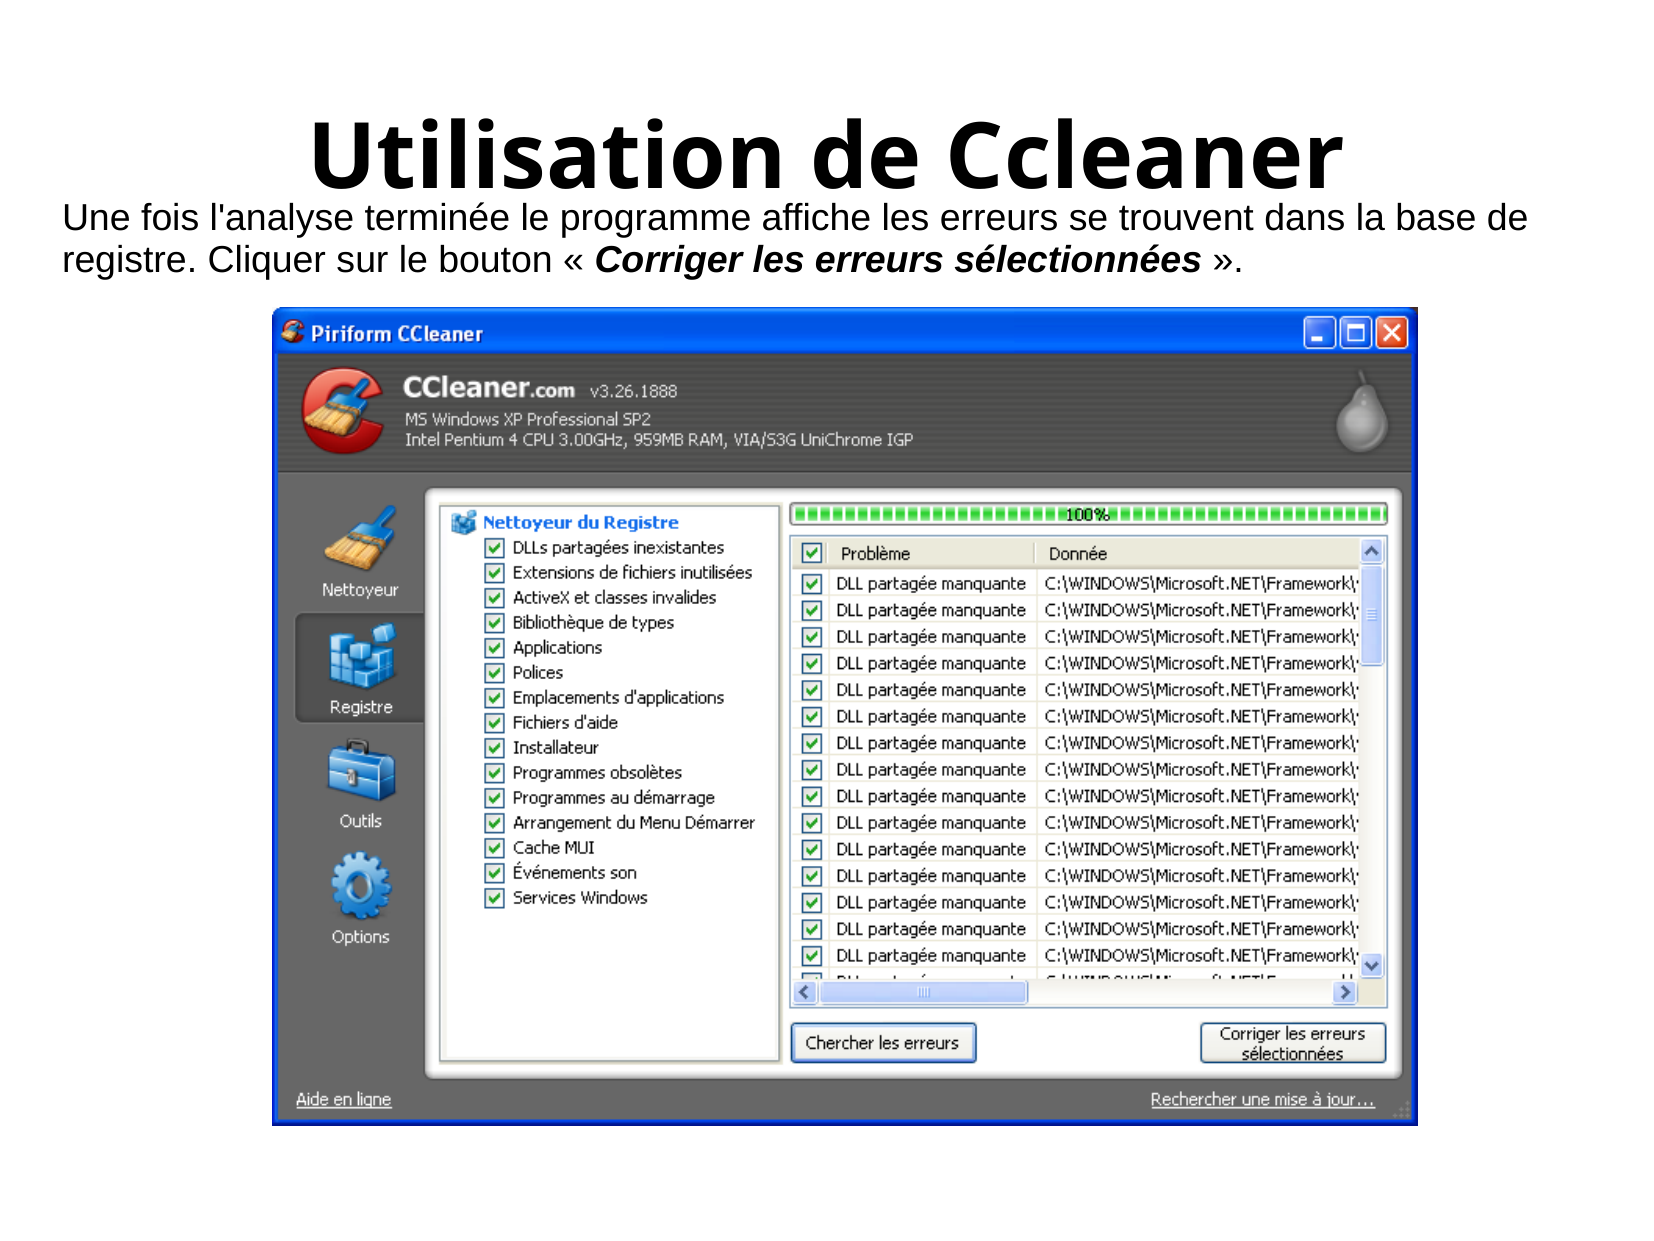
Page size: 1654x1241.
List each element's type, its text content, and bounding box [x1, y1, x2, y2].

text_box Une fois l'analyse terminée le programme affiche les erreurs se trouvent dans la base de registre. Cliquer sur le bouton « Corriger les erreurs sélectionnées ». [47, 188, 1619, 289]
picture [272, 307, 1418, 1126]
title Utilisation de Ccleaner [82, 49, 1571, 188]
